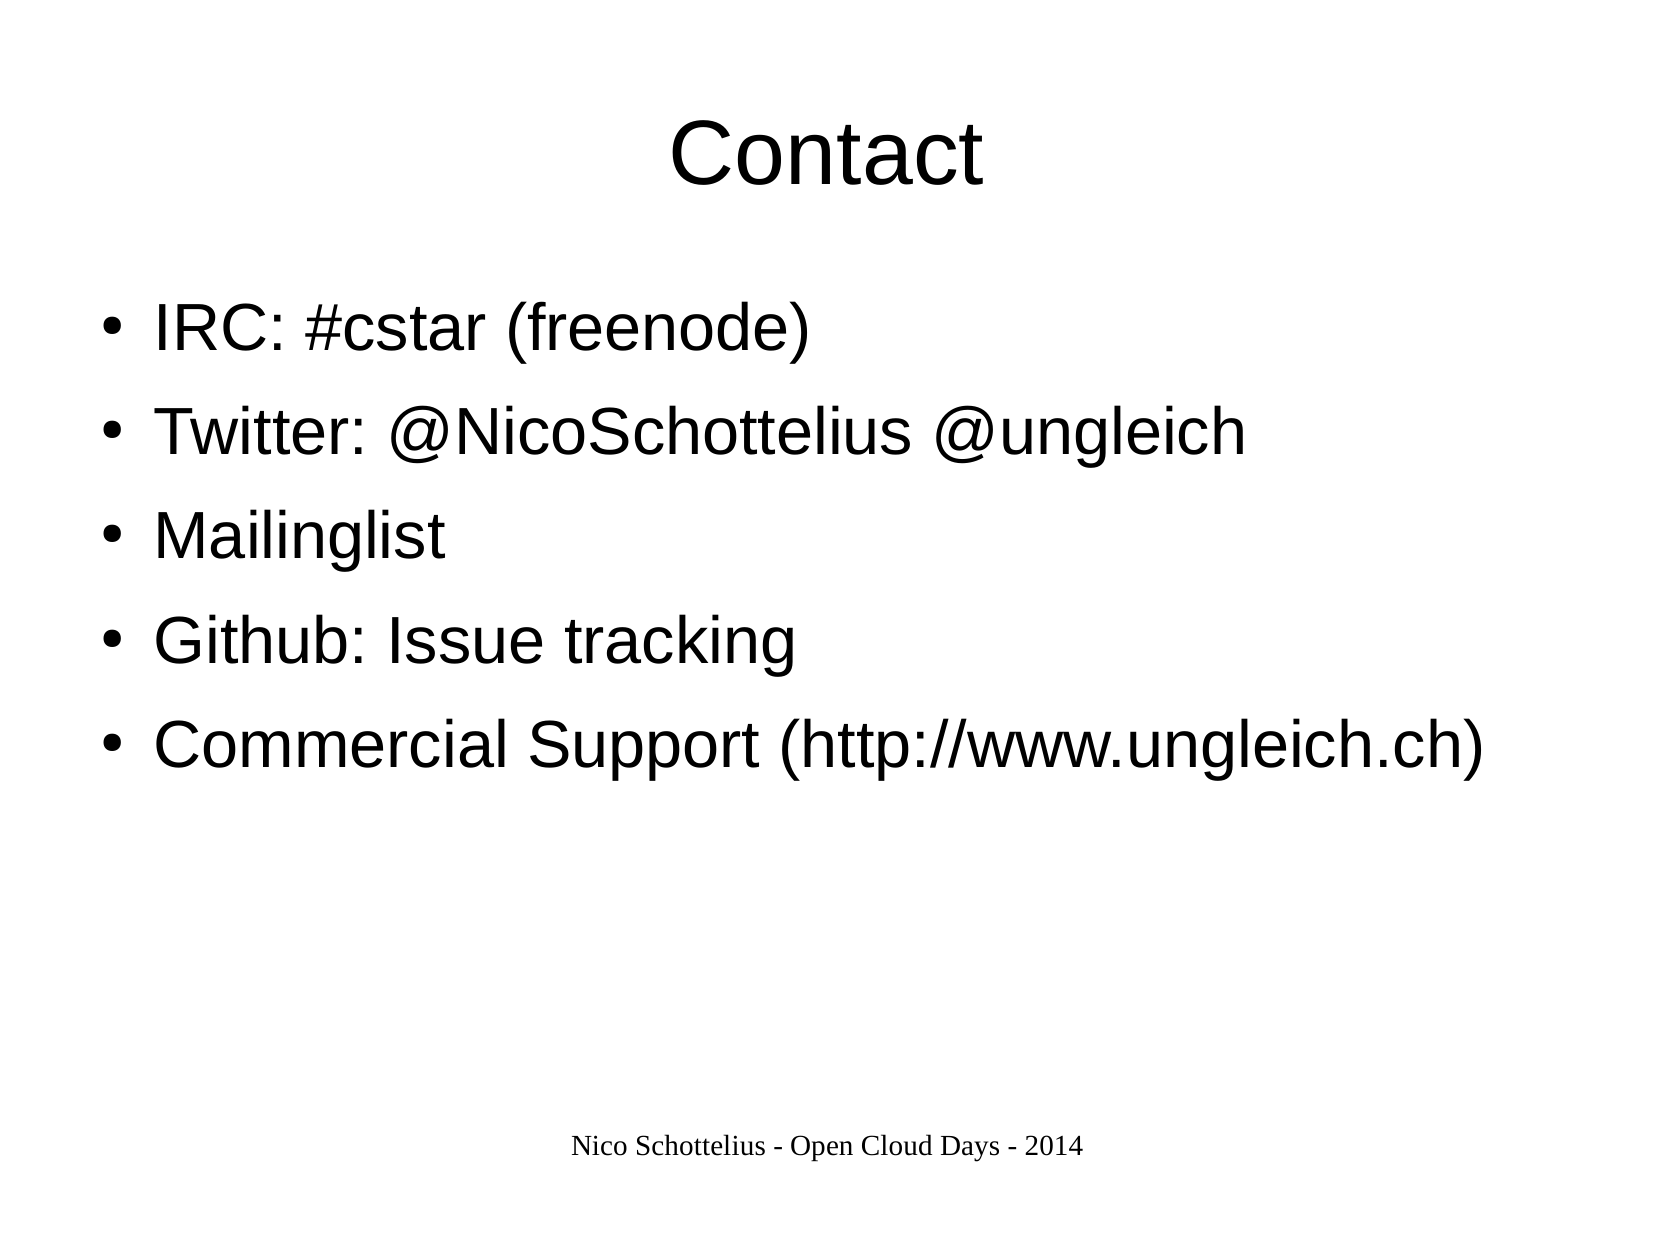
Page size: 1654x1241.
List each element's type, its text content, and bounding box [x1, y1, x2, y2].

list IRC: #cstar (freenode) Twitter: @NicoSchottelius @ungleich Mailinglist Github: Issue tracking Commercial Support (http://www.ungleich.ch) [82, 290, 1538, 885]
title Contact [82, 49, 1571, 257]
